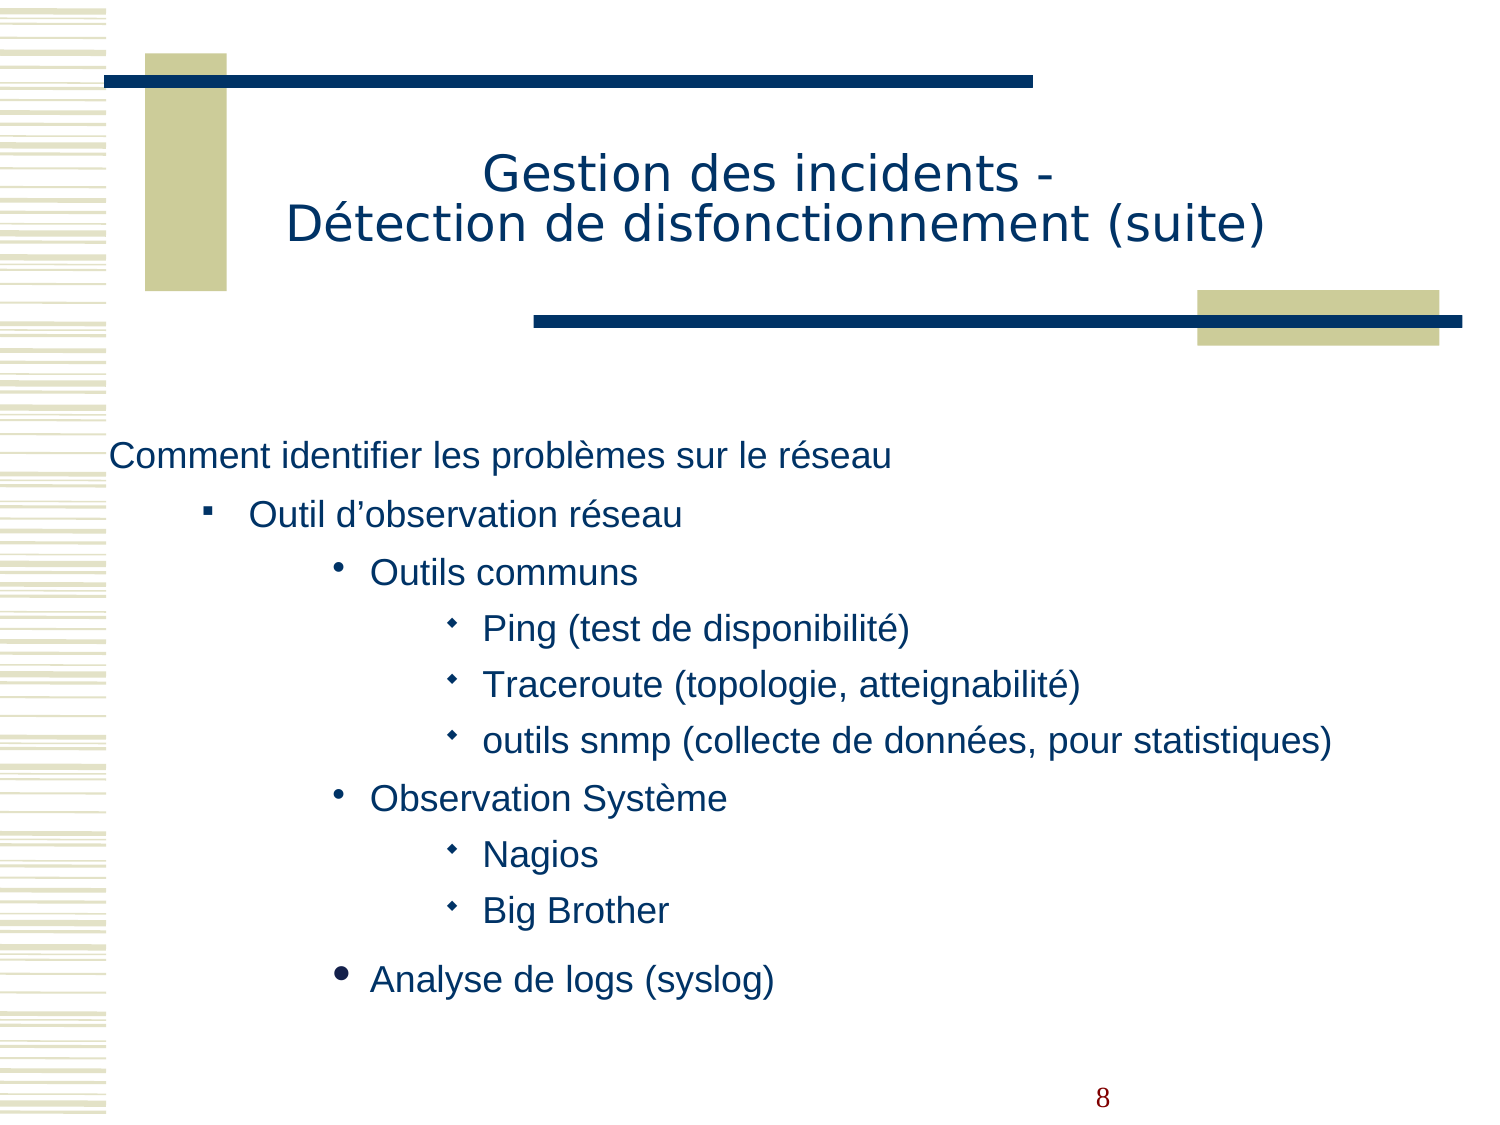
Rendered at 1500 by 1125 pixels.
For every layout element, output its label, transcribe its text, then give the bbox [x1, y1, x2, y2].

list Comment identifier les problèmes sur le réseau Outil d’observation réseau Outils communs Ping (test de disponibilité) Traceroute (topologie, atteignabilité) outils snmp (collecte de données, pour statistiques) Observation Système Nagios Big Brother Analyse de logs (syslog) [37, 412, 1438, 1026]
title Gestion des incidents - Détection de disfonctionnement (suite) [137, 87, 1400, 315]
